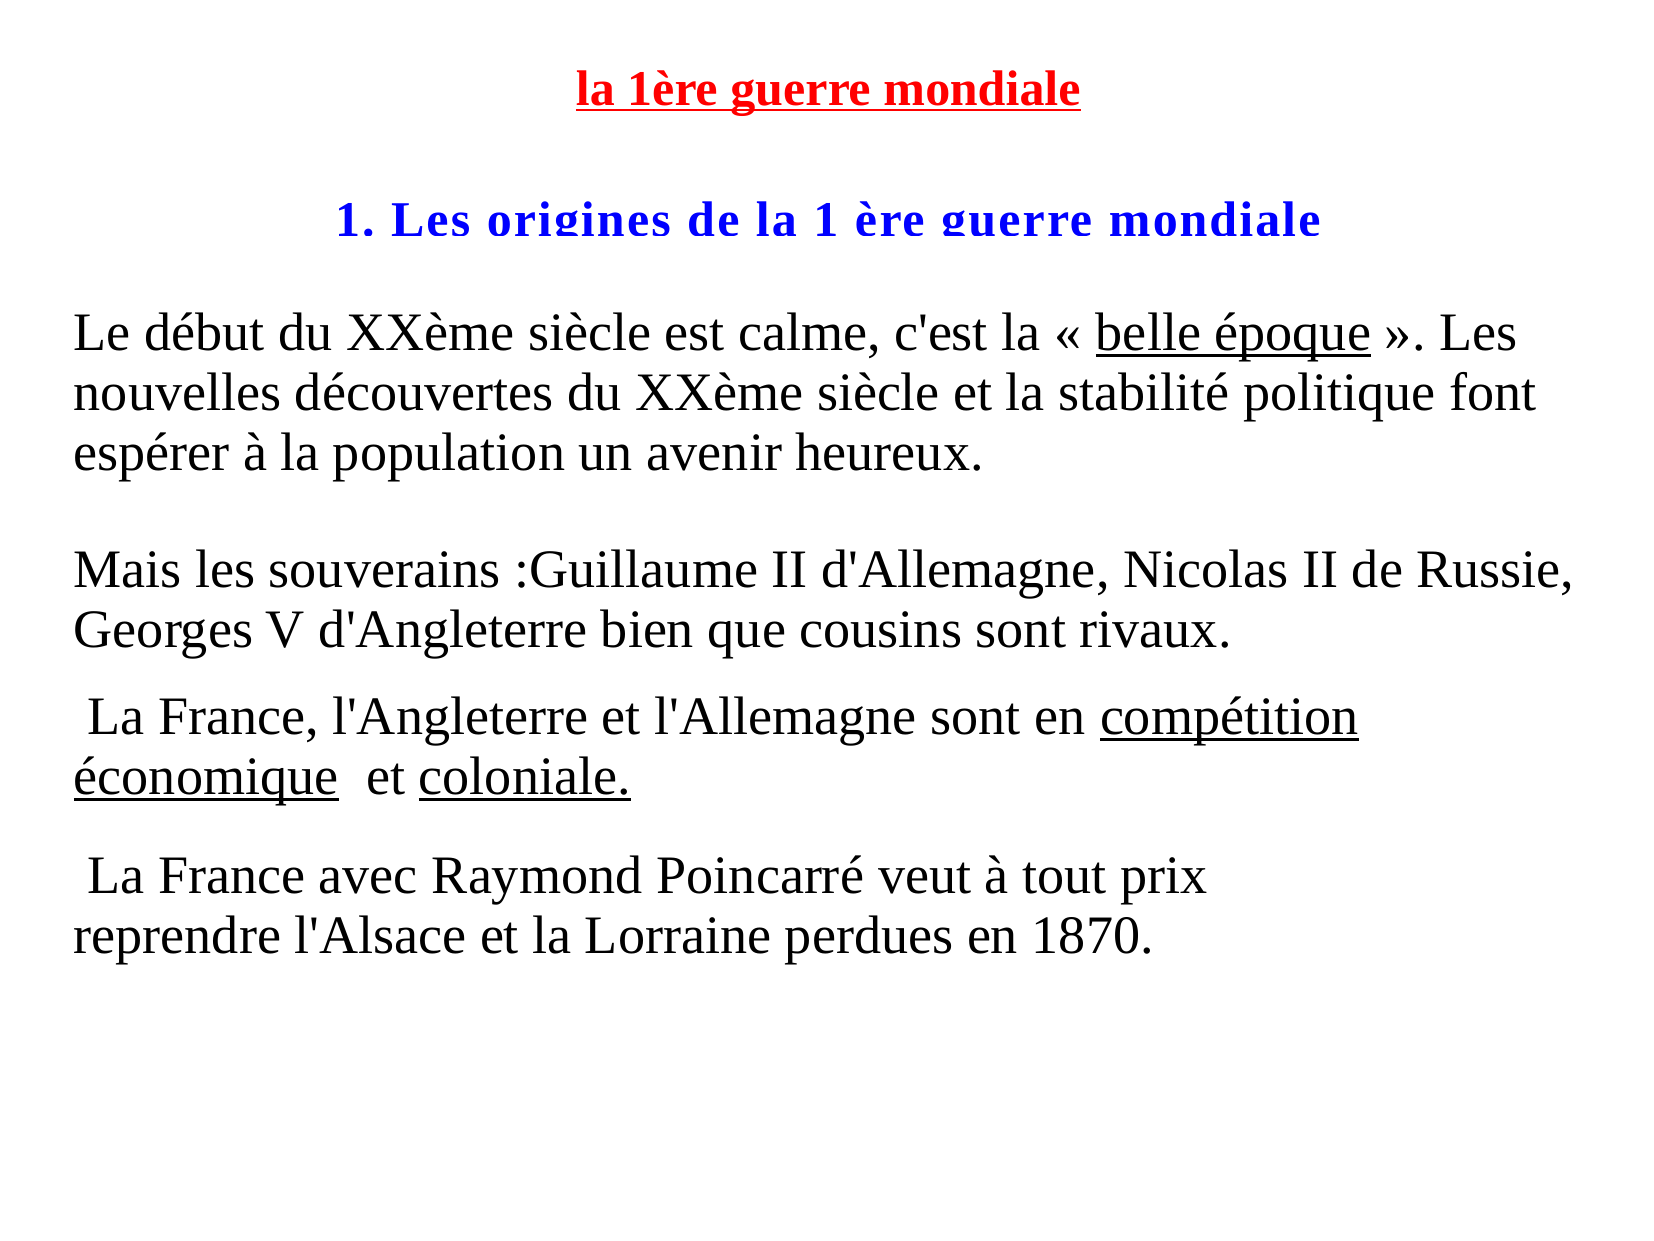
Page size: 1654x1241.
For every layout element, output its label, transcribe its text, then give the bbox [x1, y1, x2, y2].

text_box La France avec Raymond Poincarré veut à tout prix reprendre l'Alsace et la Lorraine perdues en 1870. [59, 837, 1418, 975]
text_box Mais les souverains :Guillaume II d'Allemagne, Nicolas II de Russie, Georges V d'Angleterre bien que cousins sont rivaux. [59, 531, 1625, 669]
text_box La France, l'Angleterre et l'Allemagne sont en compétition économique et coloniale. [59, 679, 1565, 816]
text_box Le début du XXème siècle est calme, c'est la « belle époque ». Les nouvelles découvertes du XXème siècle et la stabilité politique font espérer à la population un avenir heureux. [59, 295, 1565, 494]
chart [324, 59, 1329, 236]
